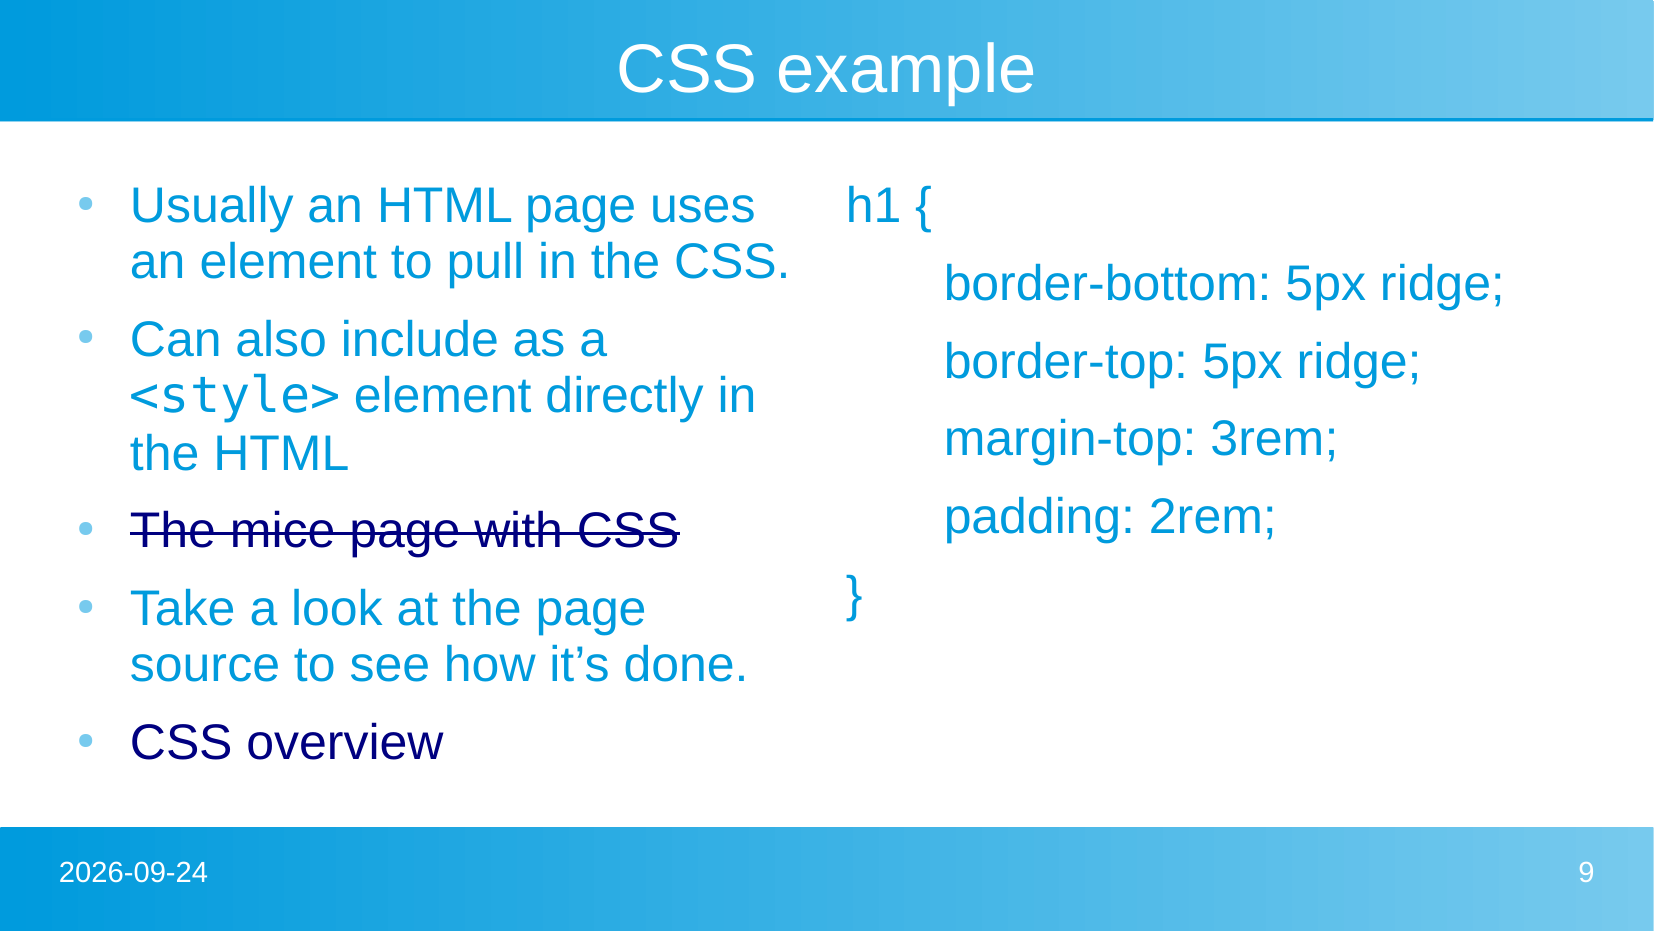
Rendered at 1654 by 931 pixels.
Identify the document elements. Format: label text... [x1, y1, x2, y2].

title CSS example [59, 29, 1595, 108]
list Usually an HTML page uses an element to pull in the CSS. Can also include as a <style> element directly in the HTML The mice page with CSS Take a look at the page source to see how it’s done. CSS overview [59, 177, 809, 768]
list h1 { border-bottom: 5px ridge; border-top: 5px ridge; margin-top: 3rem; padding: 2rem; } [845, 177, 1596, 768]
